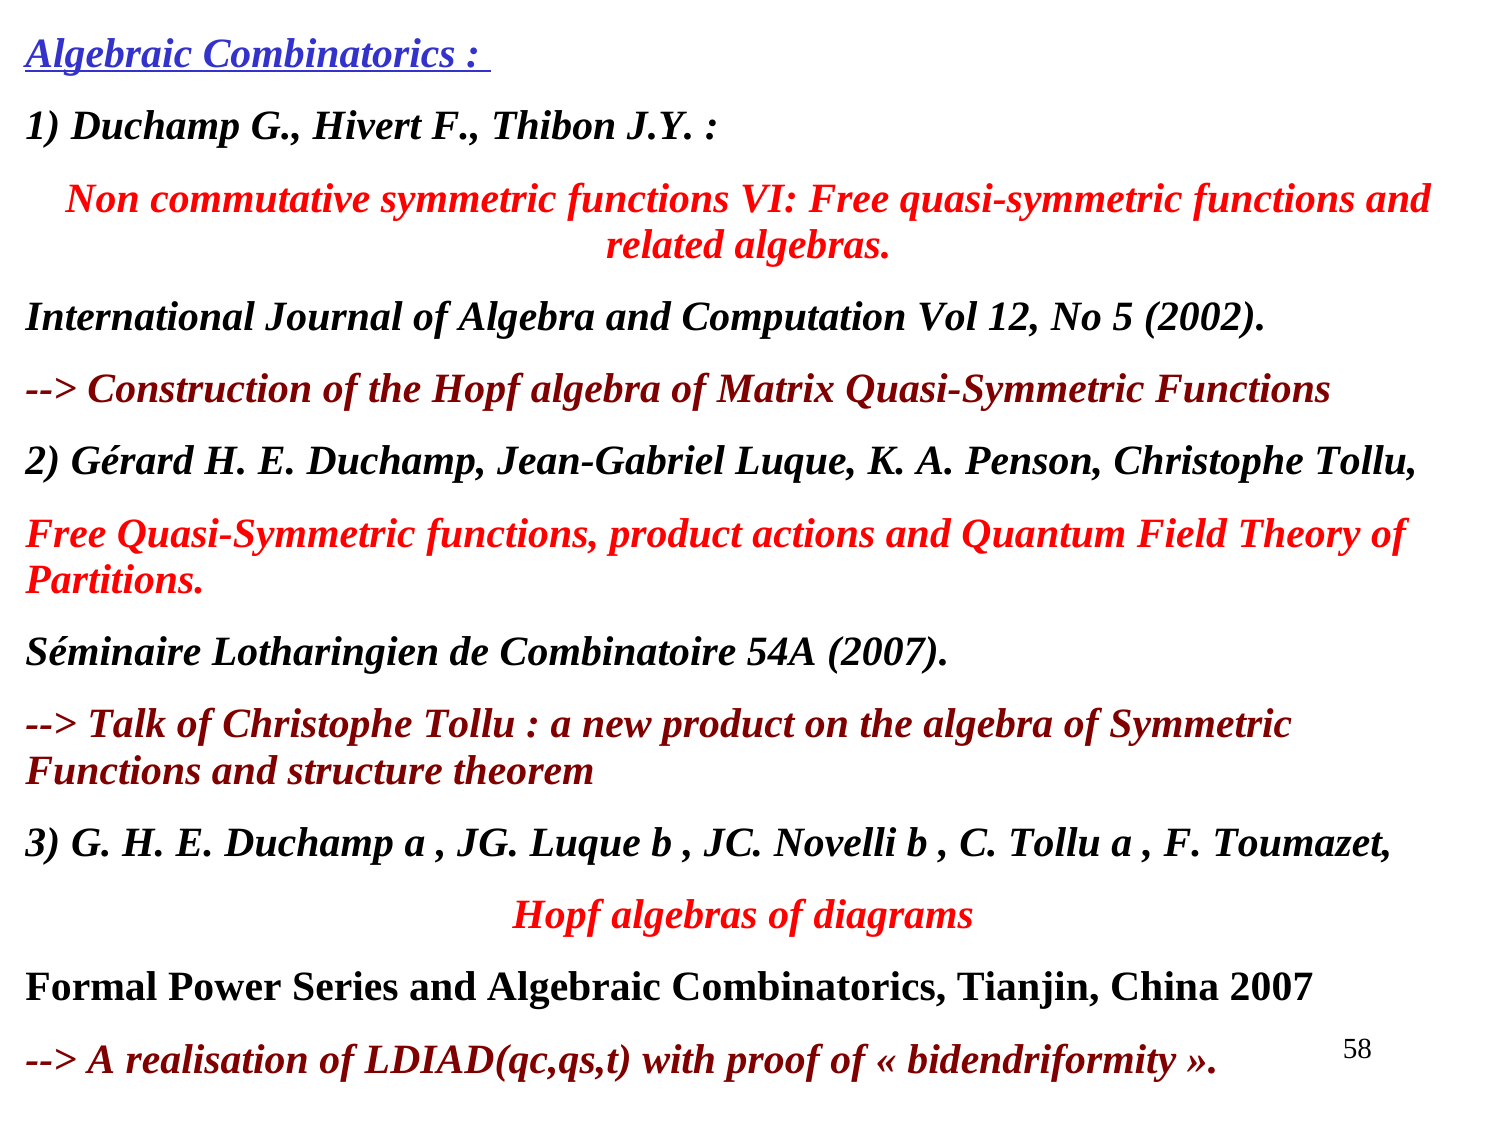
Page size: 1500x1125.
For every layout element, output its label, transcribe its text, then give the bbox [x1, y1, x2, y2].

text_box Algebraic Combinatorics : 1) Duchamp G., Hivert F., Thibon J.Y. : Non commutative symmetric functions VI: Free quasi-symmetric functions and related algebras. International Journal of Algebra and Computation Vol 12, No 5 (2002). --> Construction of the Hopf algebra of Matrix Quasi-Symmetric Functions 2) Gérard H. E. Duchamp, Jean-Gabriel Luque, K. A. Penson, Christophe Tollu, Free Quasi-Symmetric functions, product actions and Quantum Field Theory of Partitions. Séminaire Lotharingien de Combinatoire 54A (2007). --> Talk of Christophe Tollu : a new product on the algebra of Symmetric Functions and structure theorem 3) G. H. E. Duchamp a , J­G. Luque b , J­C. Novelli b , C. Tollu a , F. Toumazet, Hopf algebras of diagrams Formal Power Series and Algebraic Combinatorics, Tianjin, China 2007 --> A realisation of LDIAD(qc,qs,t) with proof of « bidendriformity ». [10, 22, 1487, 1099]
